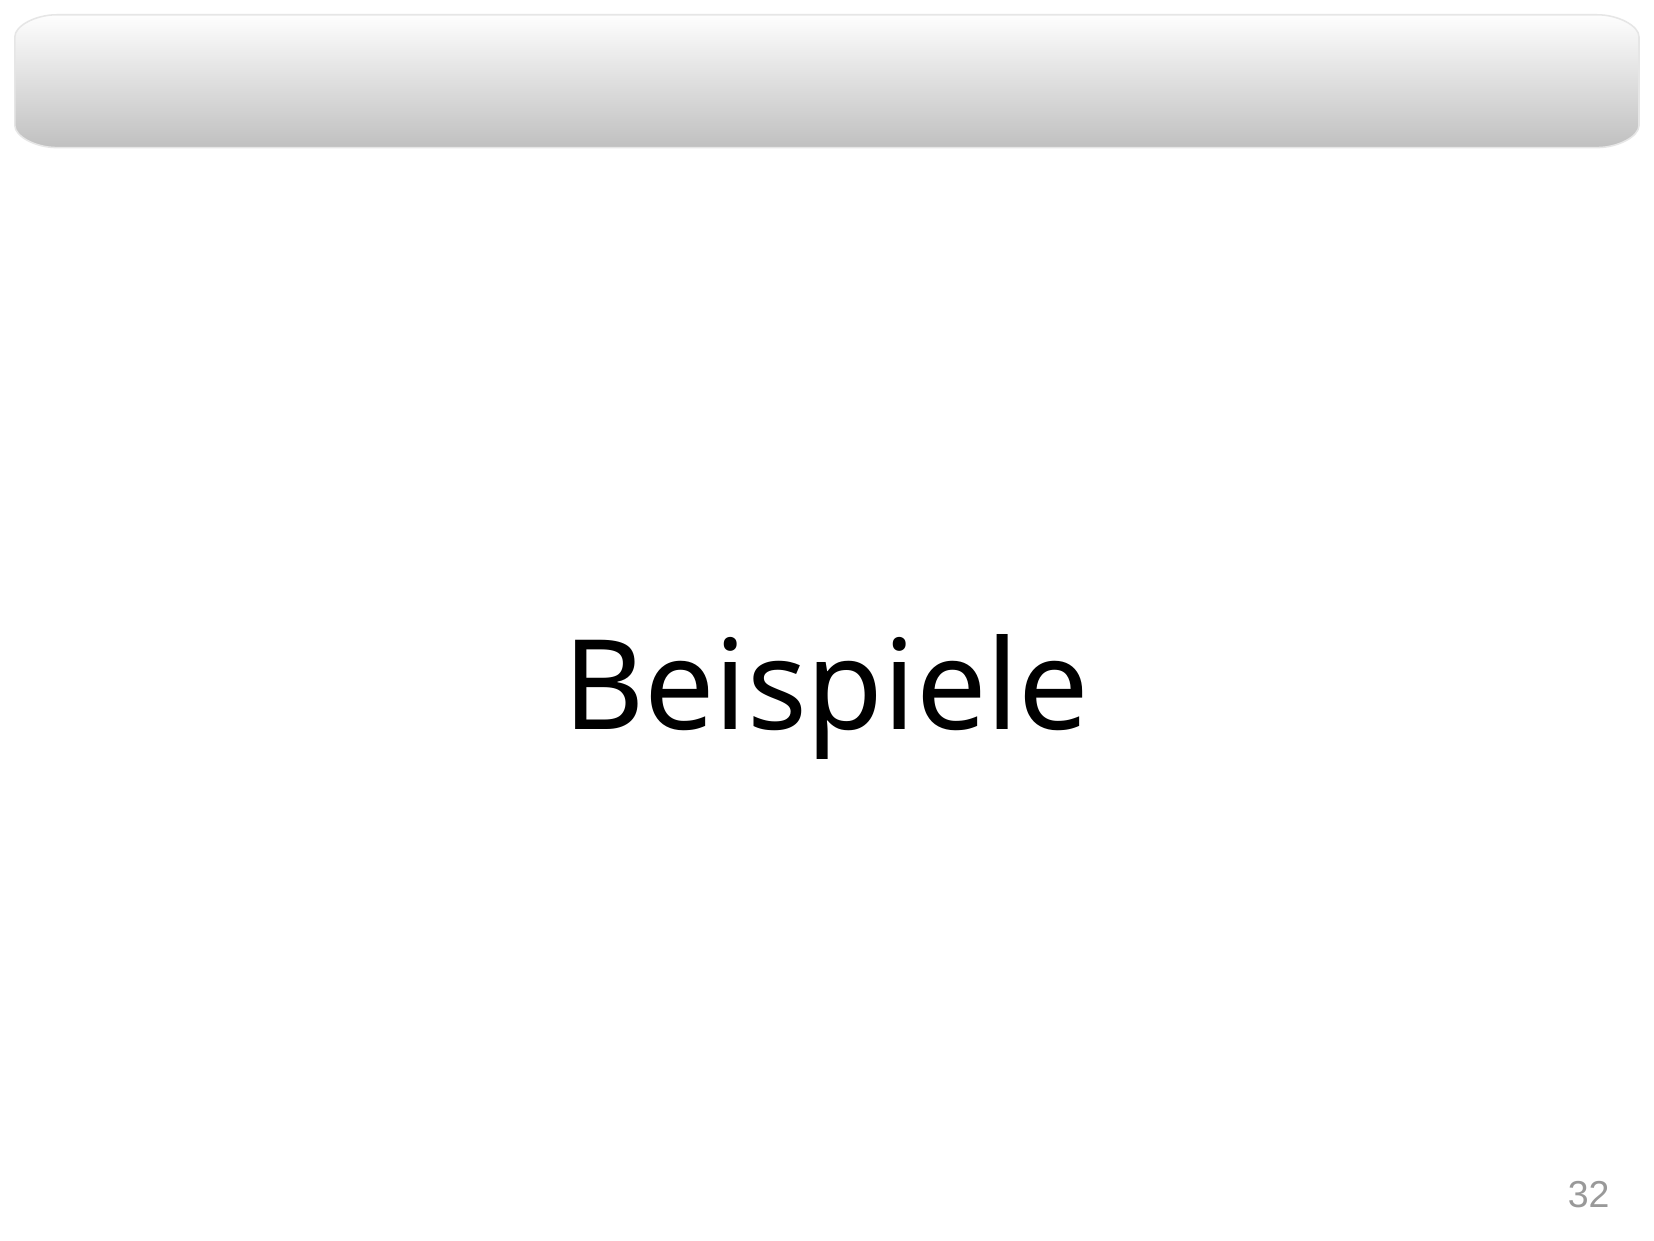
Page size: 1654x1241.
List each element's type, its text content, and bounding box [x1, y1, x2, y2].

list Beispiele [82, 395, 1571, 1046]
